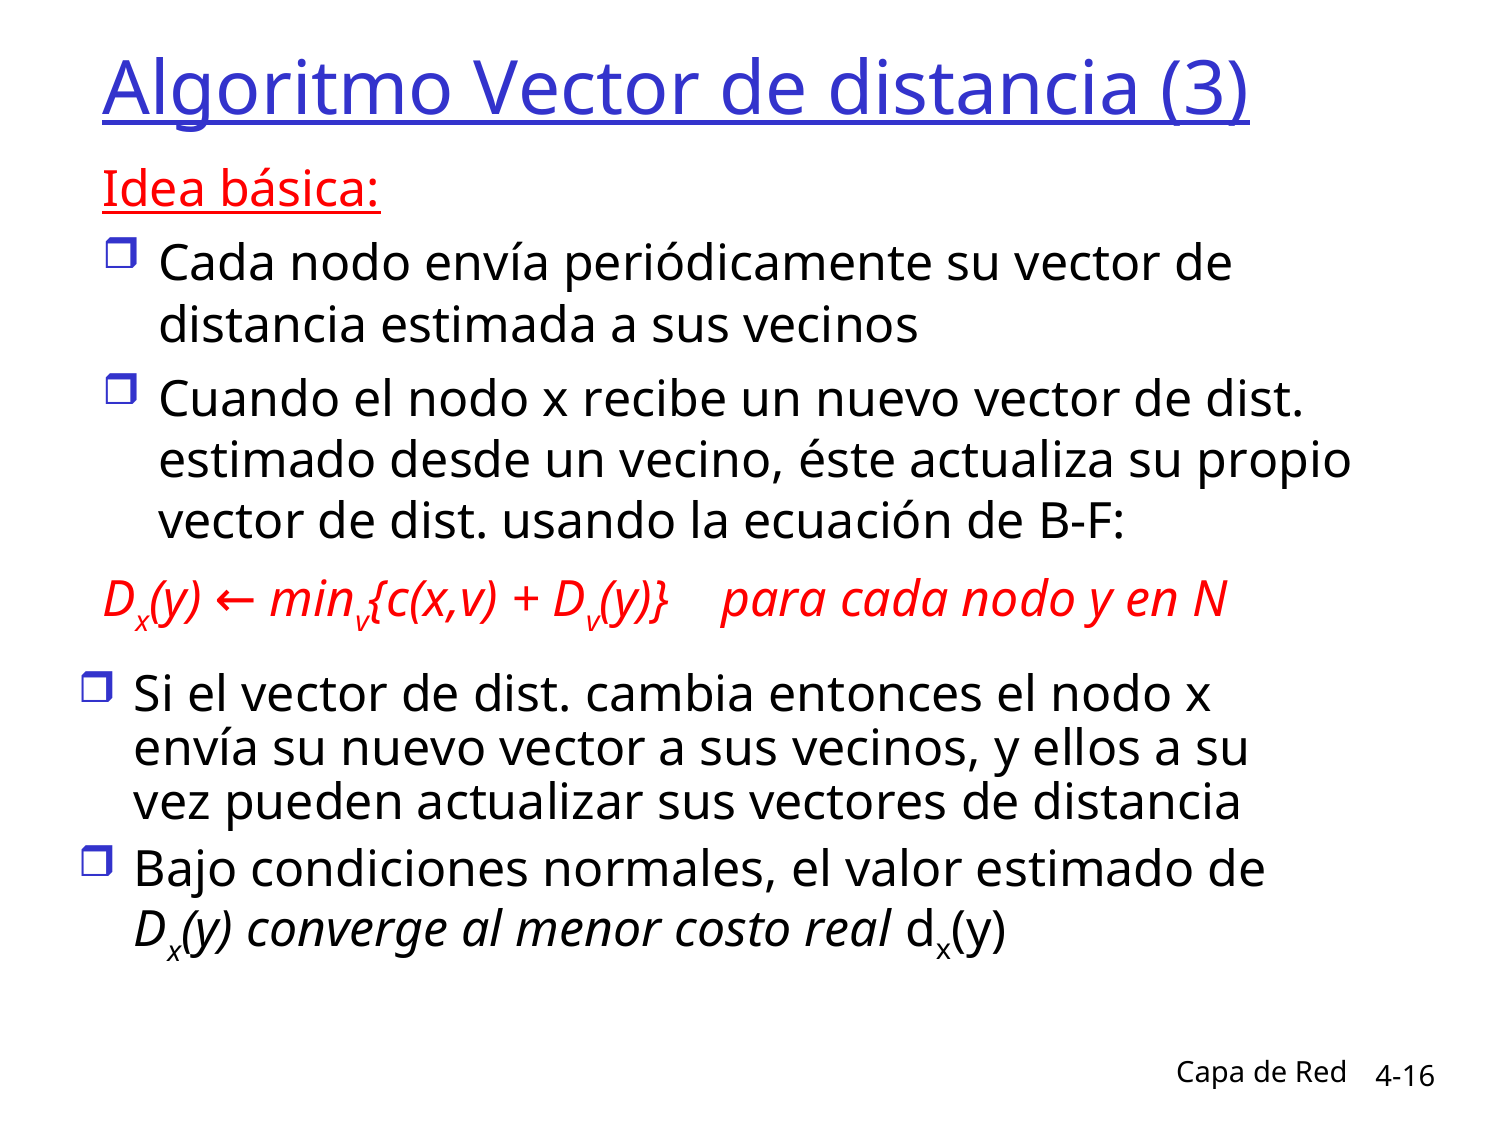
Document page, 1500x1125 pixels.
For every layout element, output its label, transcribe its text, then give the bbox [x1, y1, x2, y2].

title Algoritmo Vector de distancia (3) [87, 15, 1363, 149]
list Idea básica: Cada nodo envía periódicamente su vector de distancia estimada a sus vecinos Cuando el nodo x recibe un nuevo vector de dist. estimado desde un vecino, éste actualiza su propio vector de dist. usando la ecuación de B-F: Dx(y) ← minv{c(x,v) + Dv(y)} para cada nodo y en N [87, 149, 1463, 1066]
text_box Si el vector de dist. cambia entonces el nodo x envía su nuevo vector a sus vecinos, y ellos a su vez pueden actualizar sus vectores de distancia Bajo condiciones normales, el valor estimado de Dx(y) converge al menor costo real dx(y) [63, 660, 1339, 969]
